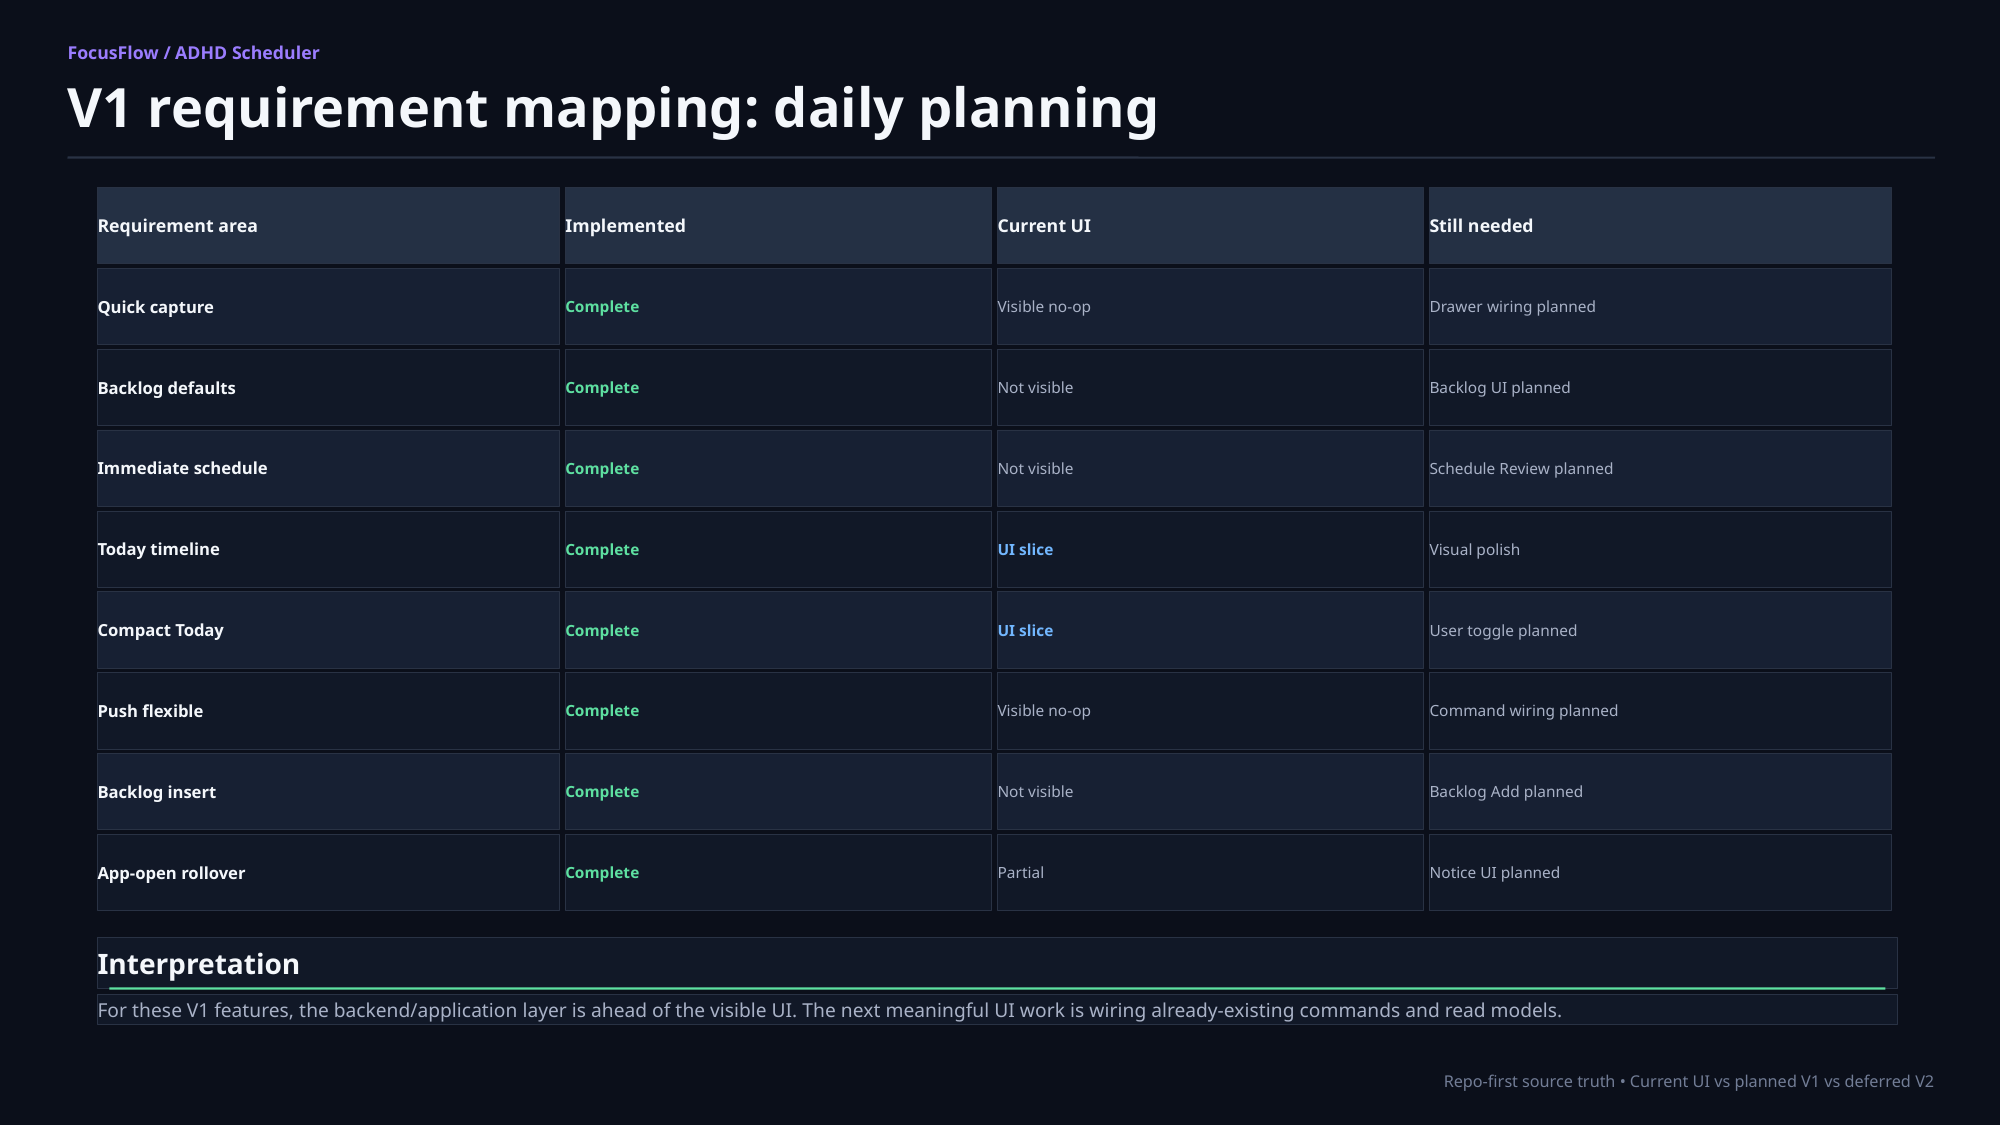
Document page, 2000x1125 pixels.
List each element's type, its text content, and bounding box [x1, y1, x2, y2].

text_box Current UI [997, 187, 1424, 264]
text_box Requirement area [97, 187, 560, 264]
text_box For these V1 features, the backend/application layer is ahead of the visible UI. The next meaningful UI work is wiring already-existing commands and read models. [97, 994, 1898, 1025]
text_box Complete [565, 349, 992, 426]
text_box Complete [565, 753, 992, 830]
text_box Repo-first source truth • Current UI vs planned V1 vs deferred V2 [1229, 1069, 1935, 1092]
text_box Not visible [997, 349, 1424, 426]
text_box Visible no-op [997, 672, 1424, 749]
text_box App-open rollover [97, 834, 560, 911]
text_box Complete [565, 510, 992, 588]
text_box User toggle planned [1429, 591, 1892, 668]
text_box Implemented [565, 187, 992, 264]
text_box Schedule Review planned [1429, 429, 1892, 507]
text_box Command wiring planned [1429, 672, 1892, 749]
text_box FocusFlow / ADHD Scheduler [67, 36, 923, 69]
text_box UI slice [997, 510, 1424, 588]
text_box Backlog defaults [97, 349, 560, 426]
text_box Compact Today [97, 591, 560, 668]
text_box V1 requirement mapping: daily planning [67, 71, 1508, 140]
text_box Today timeline [97, 510, 560, 588]
text_box Complete [565, 672, 992, 749]
text_box Backlog insert [97, 753, 560, 830]
text_box Not visible [997, 429, 1424, 507]
text_box Backlog UI planned [1429, 349, 1892, 426]
text_box Complete [565, 834, 992, 911]
text_box Drawer wiring planned [1429, 268, 1892, 345]
text_box UI slice [997, 591, 1424, 668]
text_box Visual polish [1429, 510, 1892, 588]
text_box Complete [565, 591, 992, 668]
text_box Backlog Add planned [1429, 753, 1892, 830]
text_box Partial [997, 834, 1424, 911]
text_box Interpretation [97, 937, 1898, 989]
text_box Not visible [997, 753, 1424, 830]
text_box Quick capture [97, 268, 560, 345]
text_box Immediate schedule [97, 429, 560, 507]
text_box Push flexible [97, 672, 560, 749]
text_box Notice UI planned [1429, 834, 1892, 911]
text_box Still needed [1429, 187, 1892, 264]
text_box Complete [565, 429, 992, 507]
text_box Visible no-op [997, 268, 1424, 345]
text_box Complete [565, 268, 992, 345]
